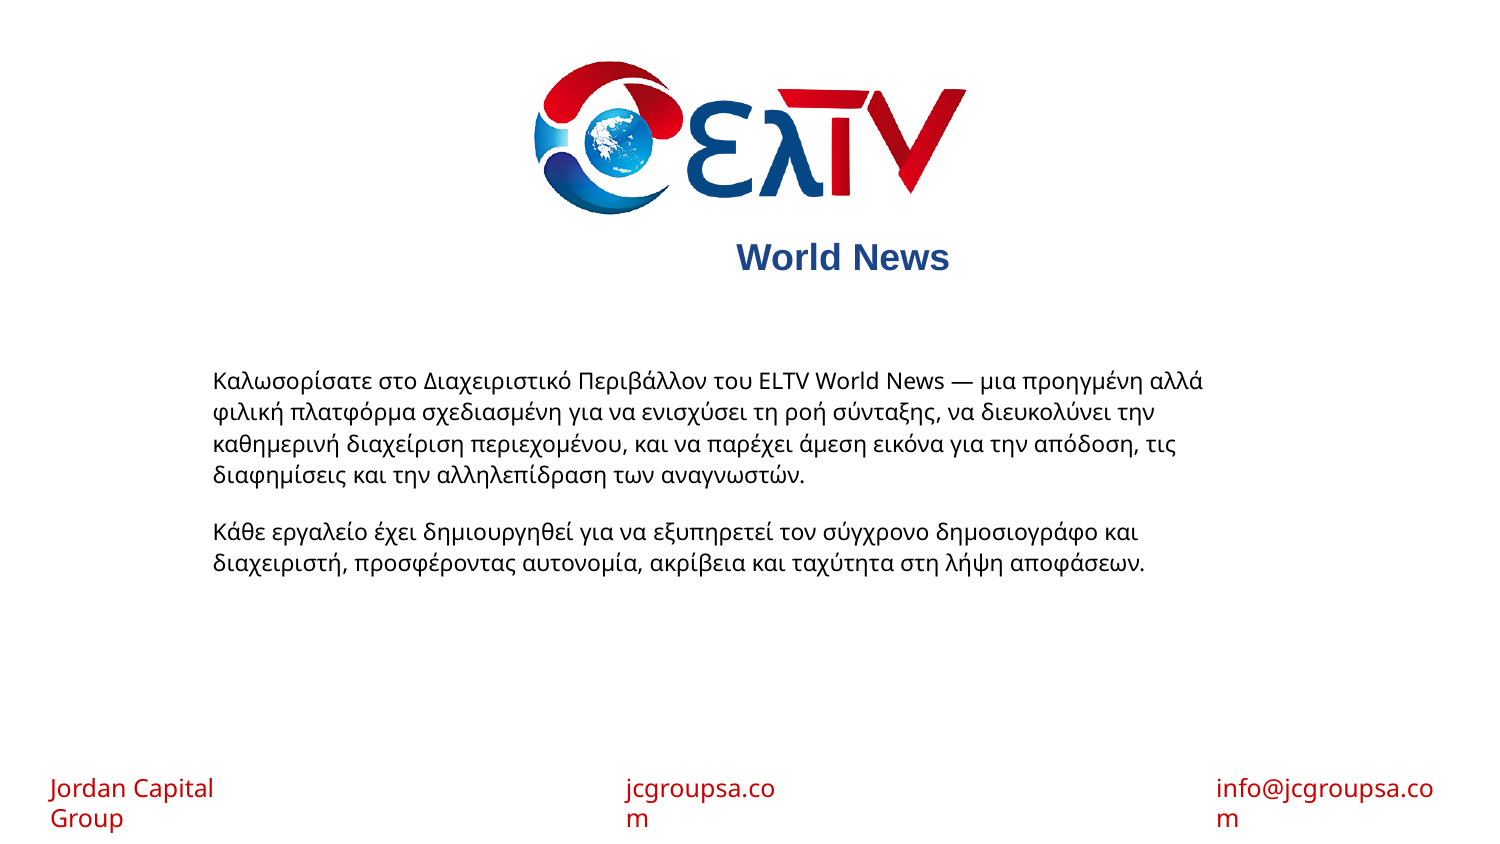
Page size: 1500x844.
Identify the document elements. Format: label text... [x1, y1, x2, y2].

picture [533, 59, 967, 218]
text_box info@jcgroupsa.com [1201, 757, 1471, 844]
text_box Καλωσορίσατε στο Διαχειριστικό Περιβάλλον του ELTV World News — μια προηγμένη αλλά φιλική πλατφόρμα σχεδιασμένη για να ενισχύσει τη ροή σύνταξης, να διευκολύνει την καθημερινή διαχείριση περιεχομένου, και να παρέχει άμεση εικόνα για την απόδοση, τις διαφημίσεις και την αλληλεπίδραση των αναγνωστών. Κάθε εργαλείο έχει δημιουργηθεί για να εξυπηρετεί τον σύγχρονο δημοσιογράφο και διαχειριστή, προσφέροντας αυτονομία, ακρίβεια και ταχύτητα στη λήψη αποφάσεων. [197, 347, 1291, 592]
text_box jcgroupsa.com [610, 757, 806, 844]
text_box Jordan Capital Group [35, 757, 305, 844]
text_box World News [721, 217, 967, 293]
